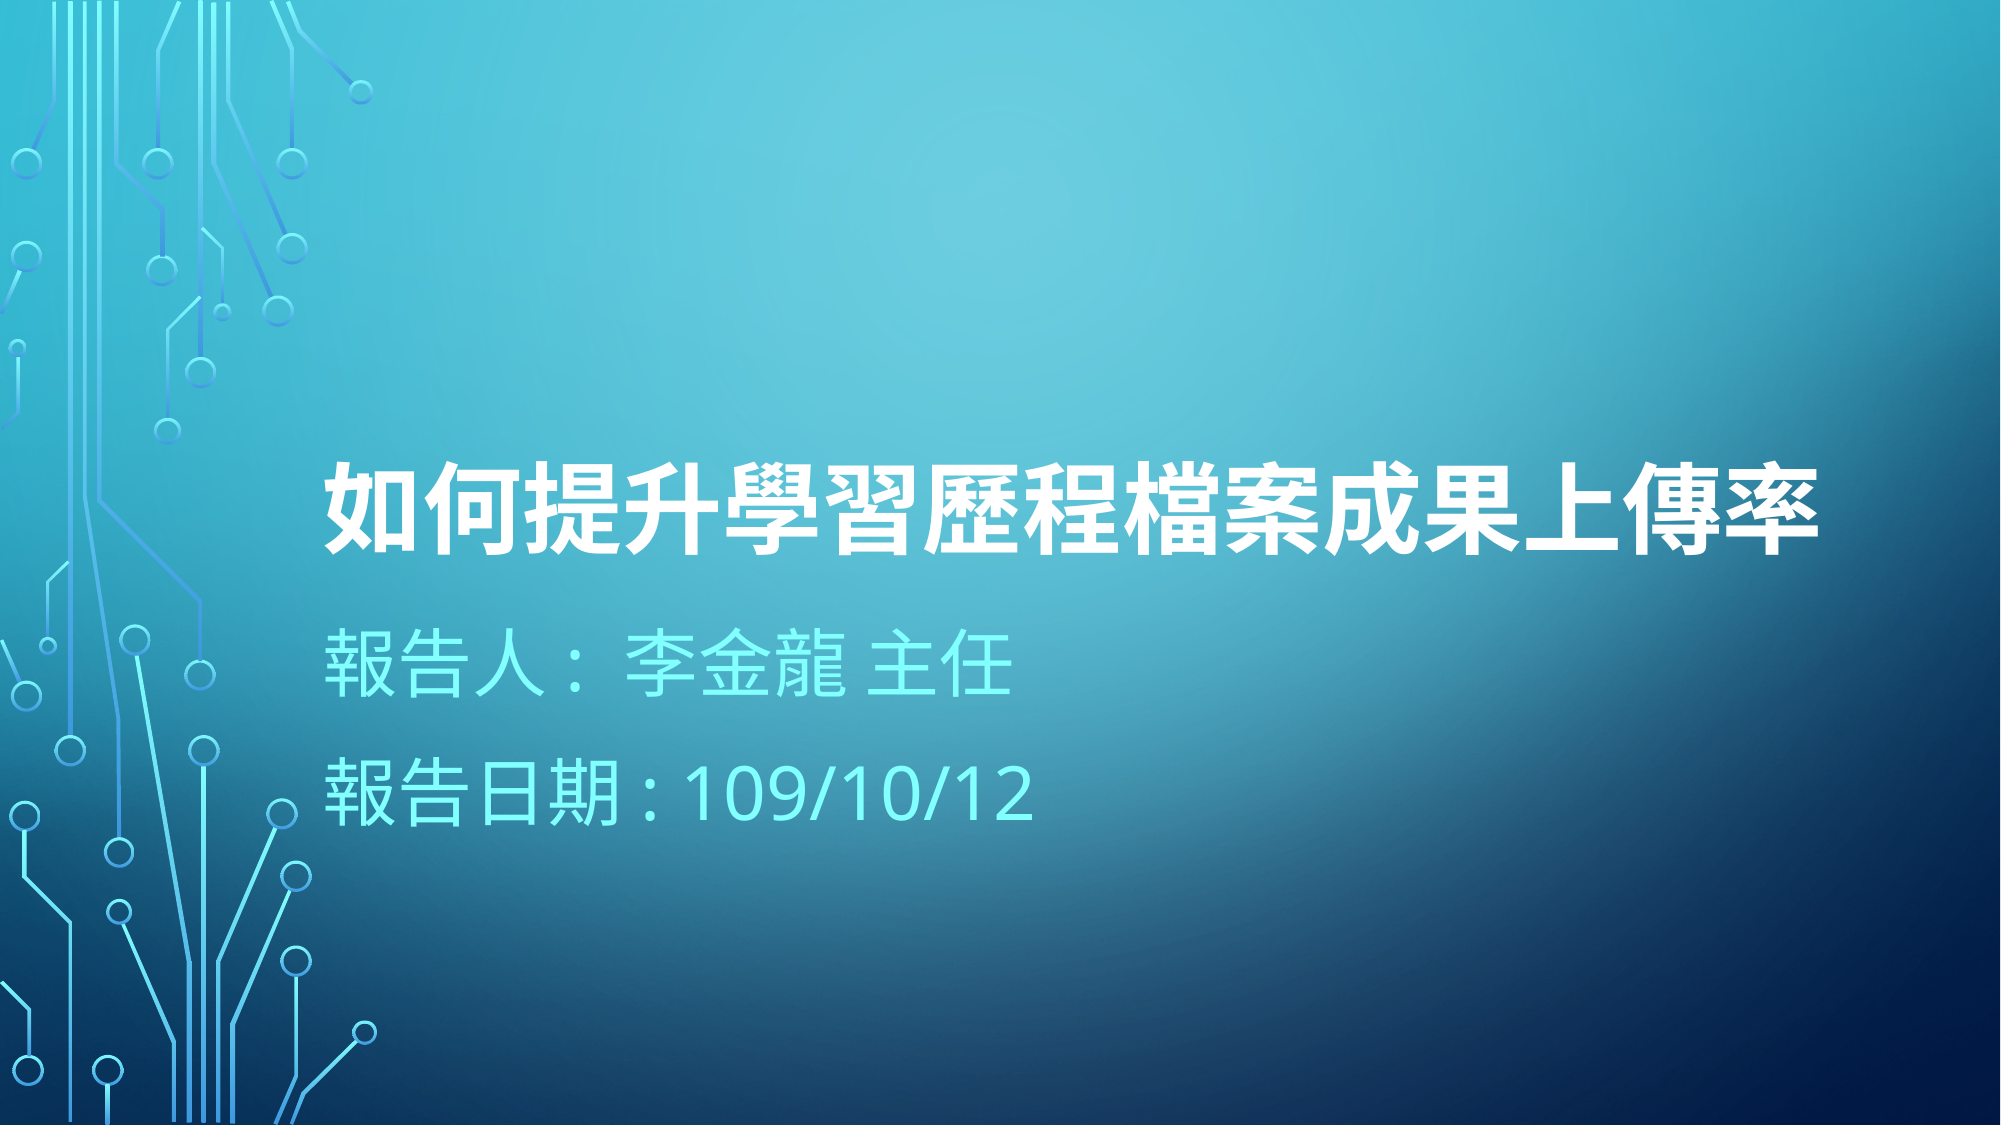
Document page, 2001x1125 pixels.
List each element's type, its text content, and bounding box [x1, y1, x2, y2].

title 如何提升學習歷程檔案成果上傳率 [307, 184, 1975, 576]
subtitle 報告人: 李金龍 主任 報告日期: 109/10/12 [307, 590, 1750, 863]
